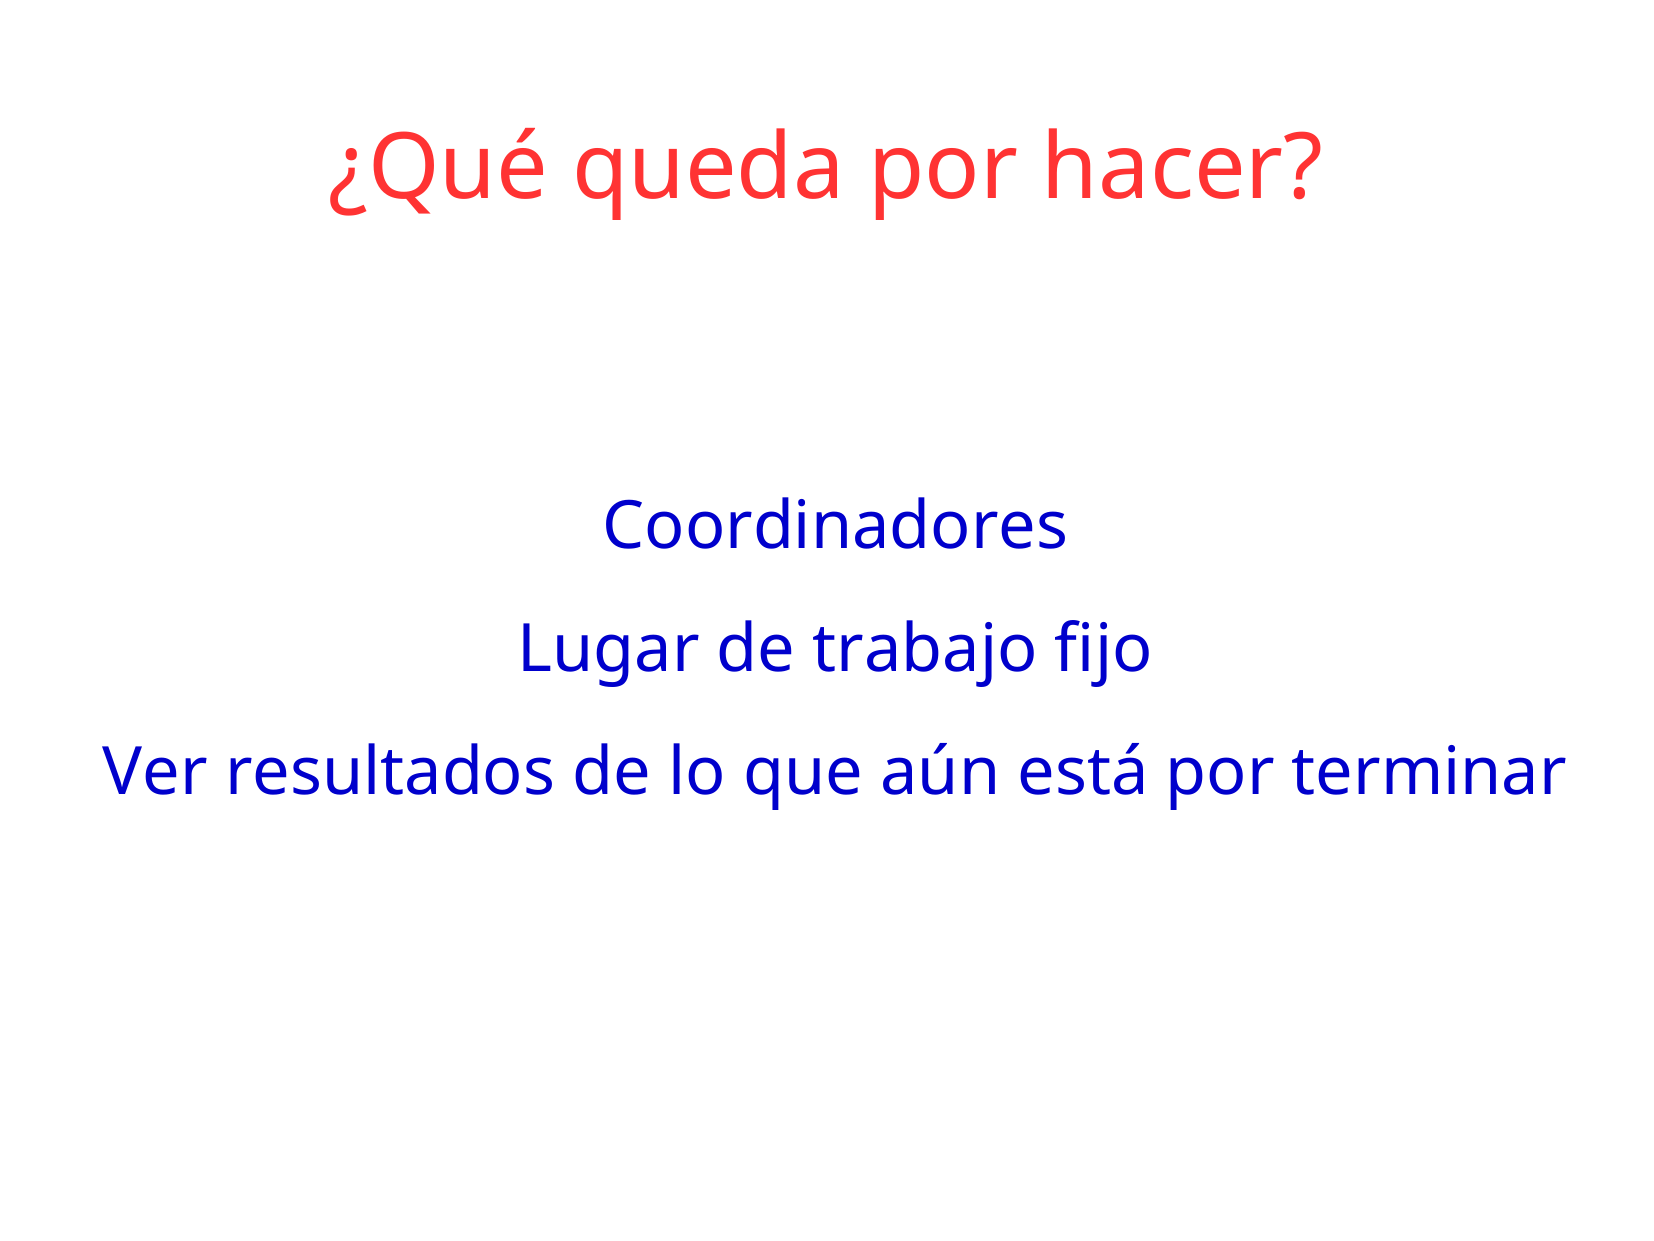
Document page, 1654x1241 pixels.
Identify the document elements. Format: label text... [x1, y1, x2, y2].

title ¿Qué queda por hacer? [82, 49, 1571, 257]
list Coordinadores Lugar de trabajo fijo Ver resultados de lo que aún está por terminar [82, 290, 1571, 1109]
